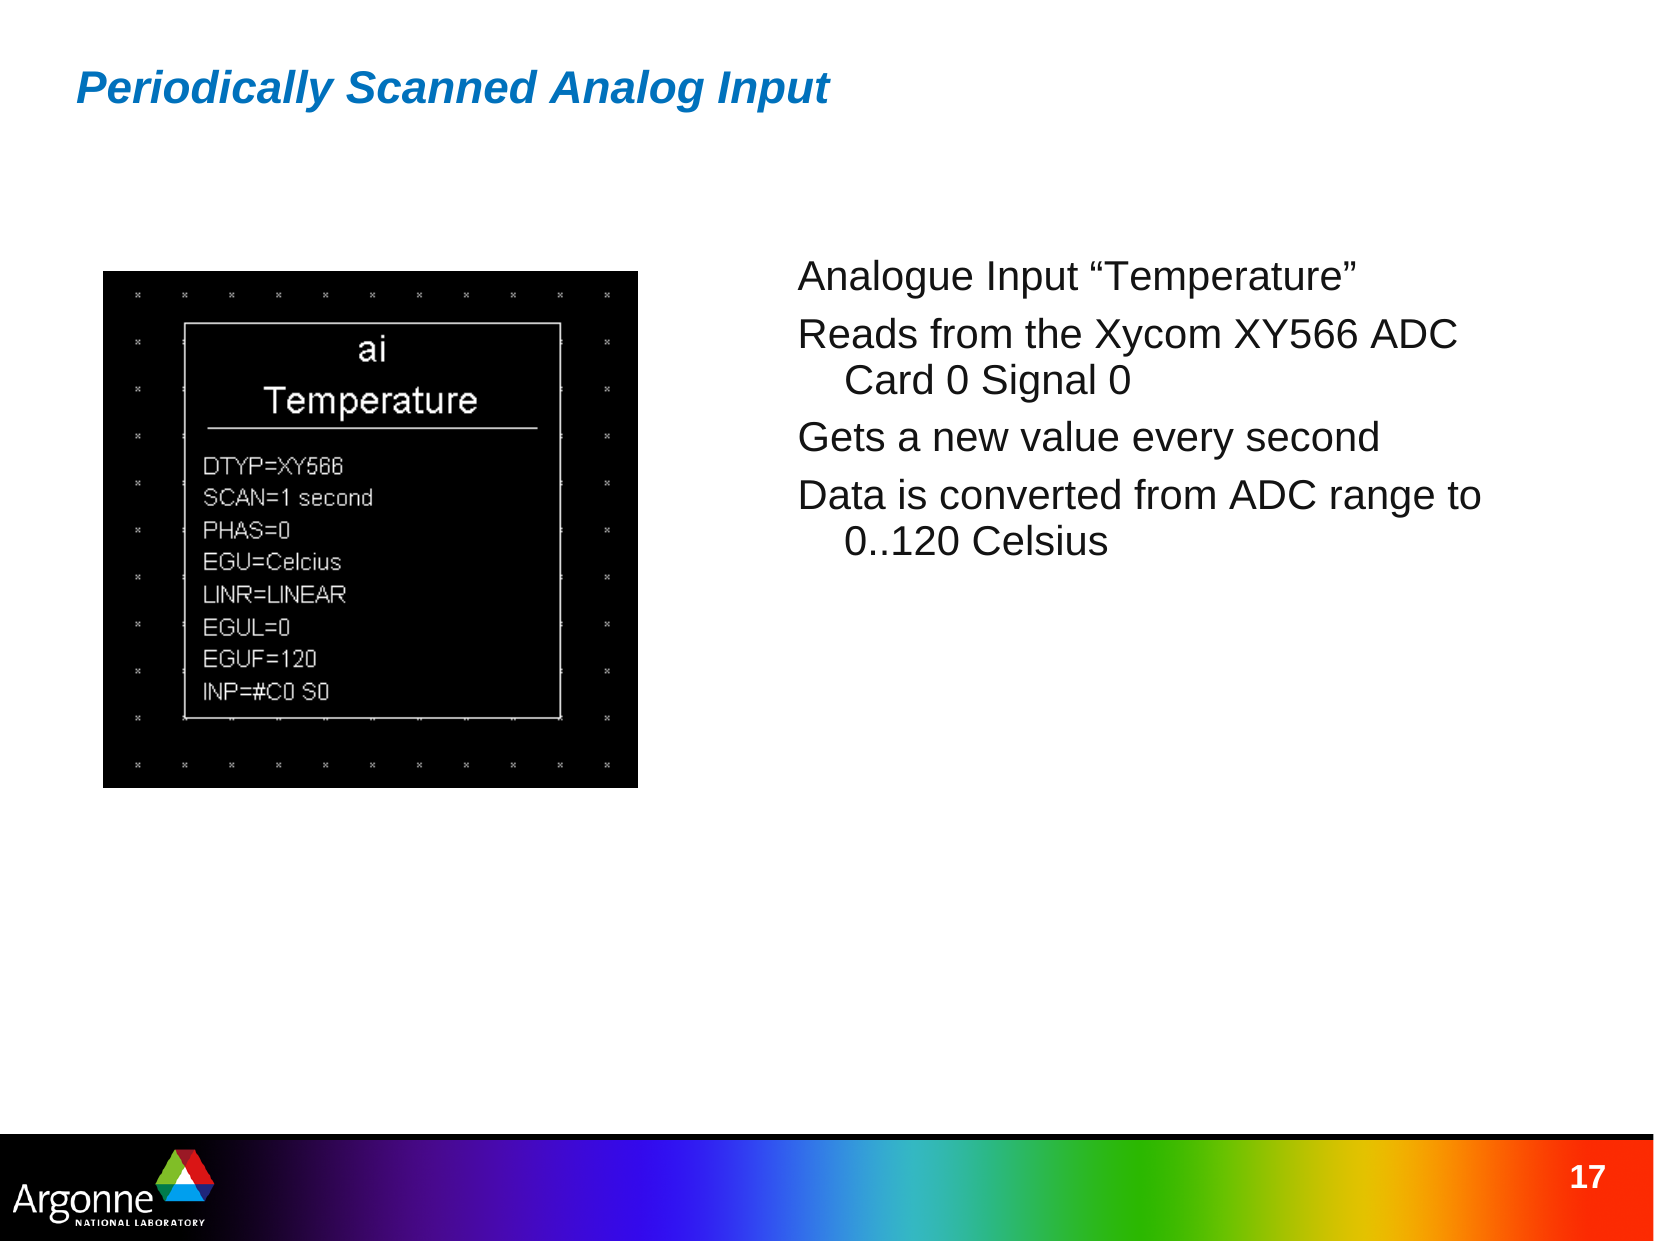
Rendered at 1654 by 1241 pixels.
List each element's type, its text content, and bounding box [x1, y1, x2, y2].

picture [0, 1134, 1654, 1241]
picture [103, 271, 638, 788]
title Periodically Scanned Analog Input [61, 59, 1500, 144]
list Analogue Input “Temperature” Reads from the Xycom XY566 ADC Card 0 Signal 0 Gets a new value every second Data is converted from ADC range to 0..120 Celsius [797, 253, 1499, 799]
